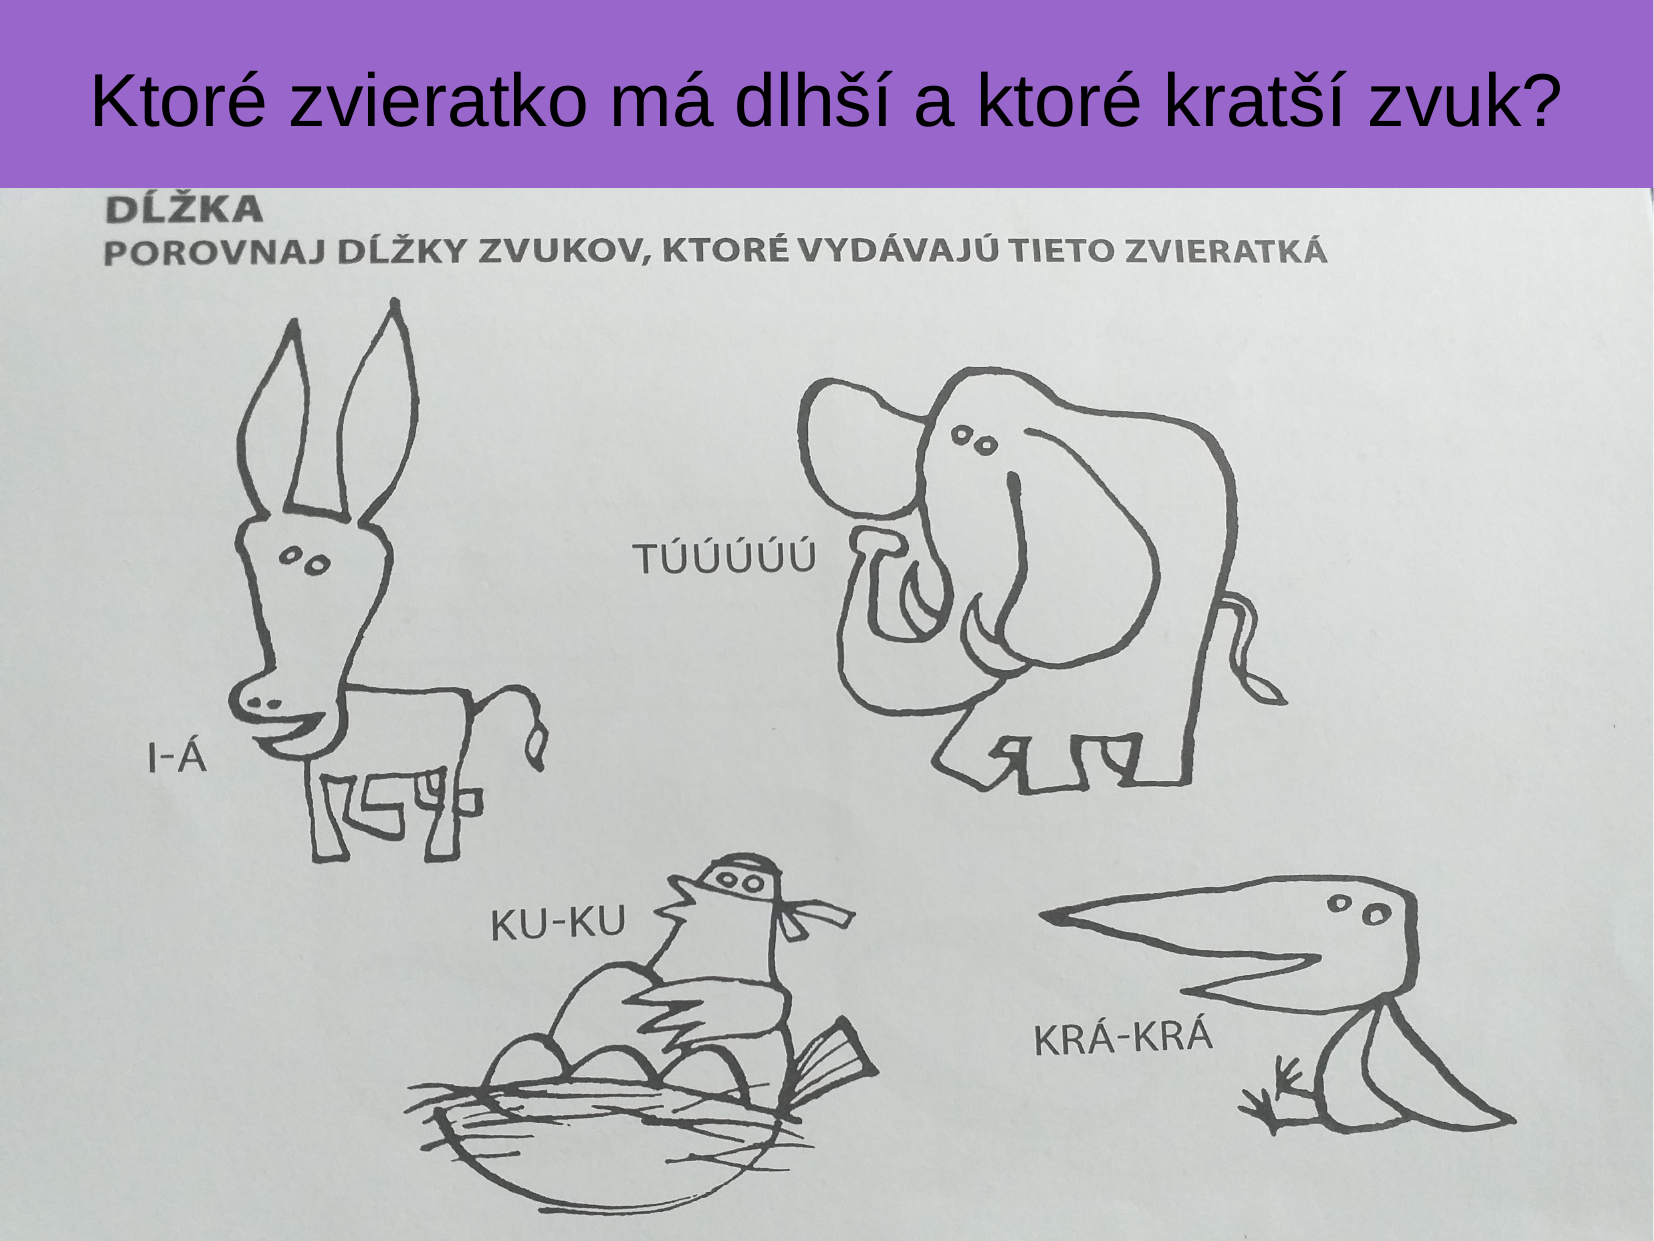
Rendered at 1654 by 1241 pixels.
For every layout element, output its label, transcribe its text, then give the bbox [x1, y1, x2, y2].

picture [0, 188, 1654, 1241]
title Ktoré zvieratko má dlhší a ktoré kratší zvuk? [0, 0, 1654, 188]
